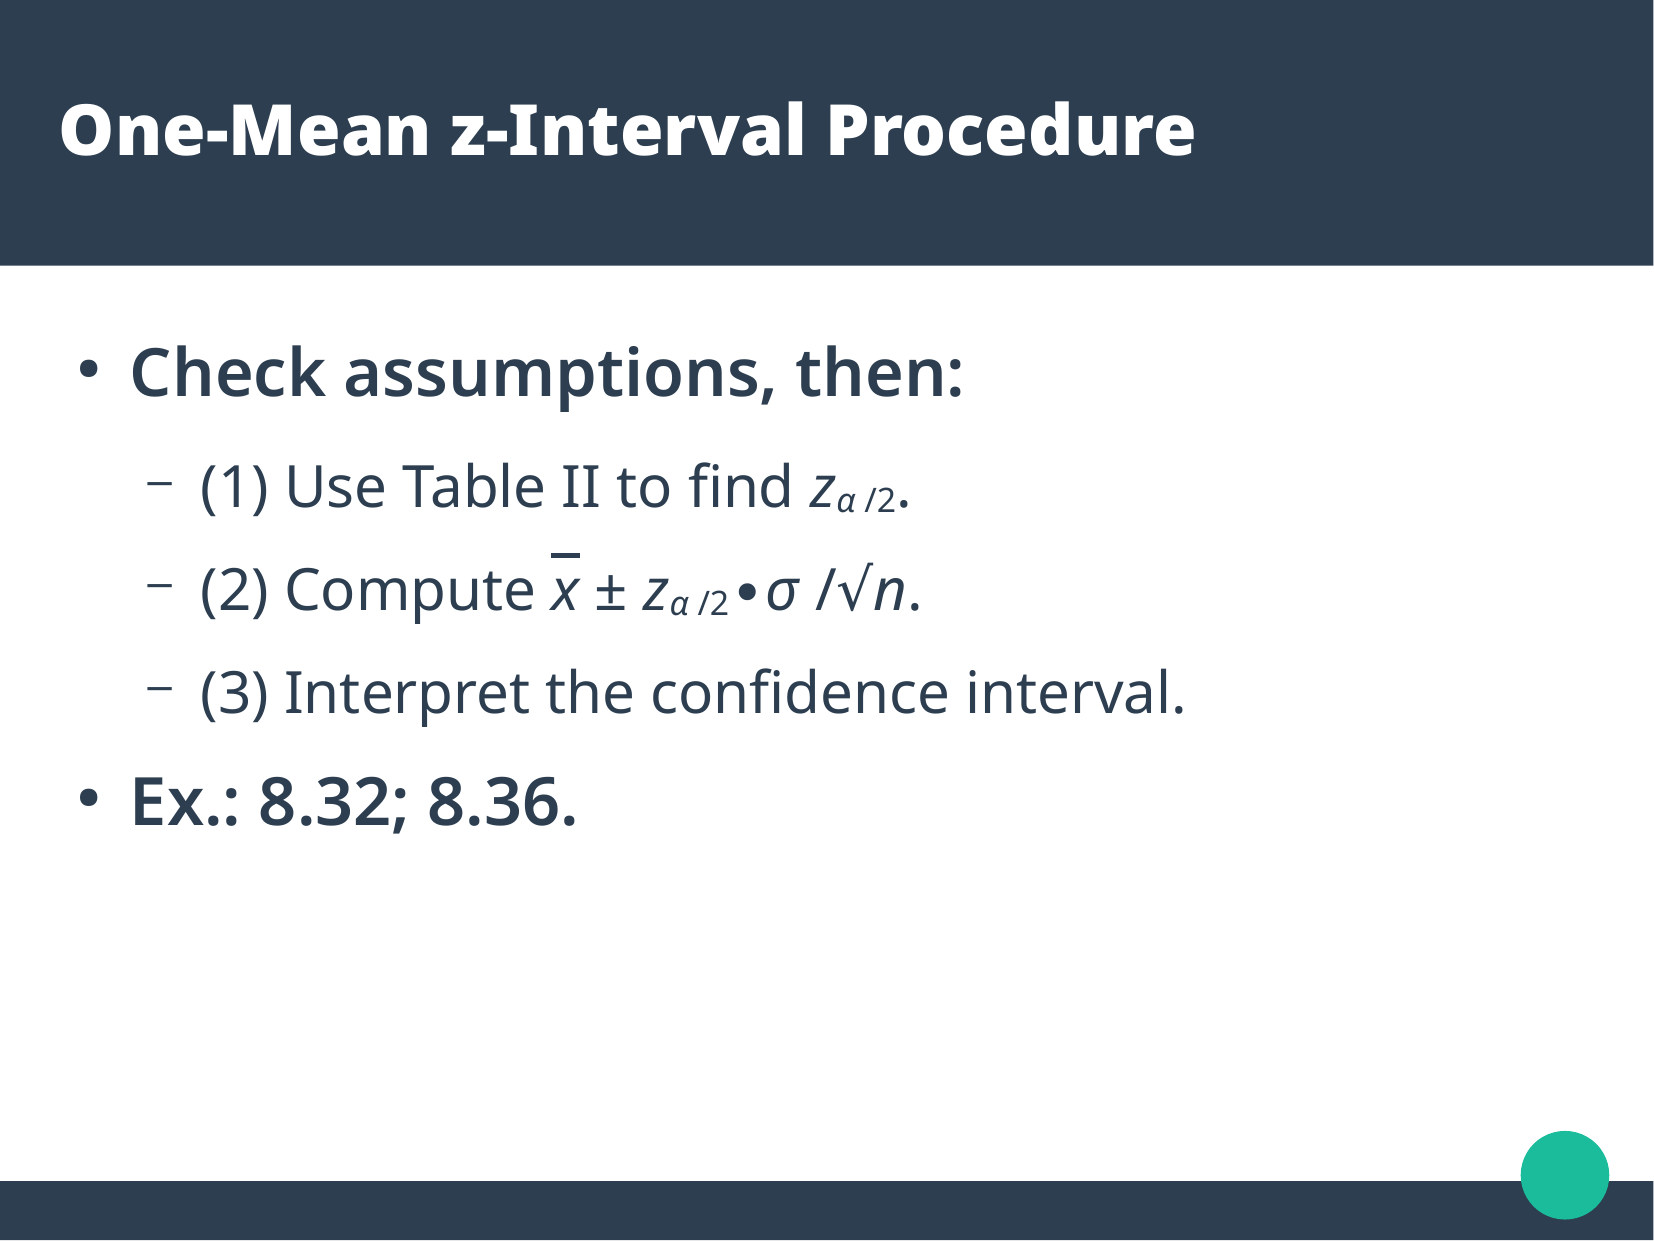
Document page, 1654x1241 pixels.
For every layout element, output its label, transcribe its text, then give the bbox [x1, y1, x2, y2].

title One-Mean z-Interval Procedure [59, 49, 1595, 207]
list Check assumptions, then: (1) Use Table II to find zα /2. (2) Compute x ± zα /2∙σ /√n. (3) Interpret the confidence interval. Ex.: 8.32; 8.36. [59, 324, 1595, 1152]
